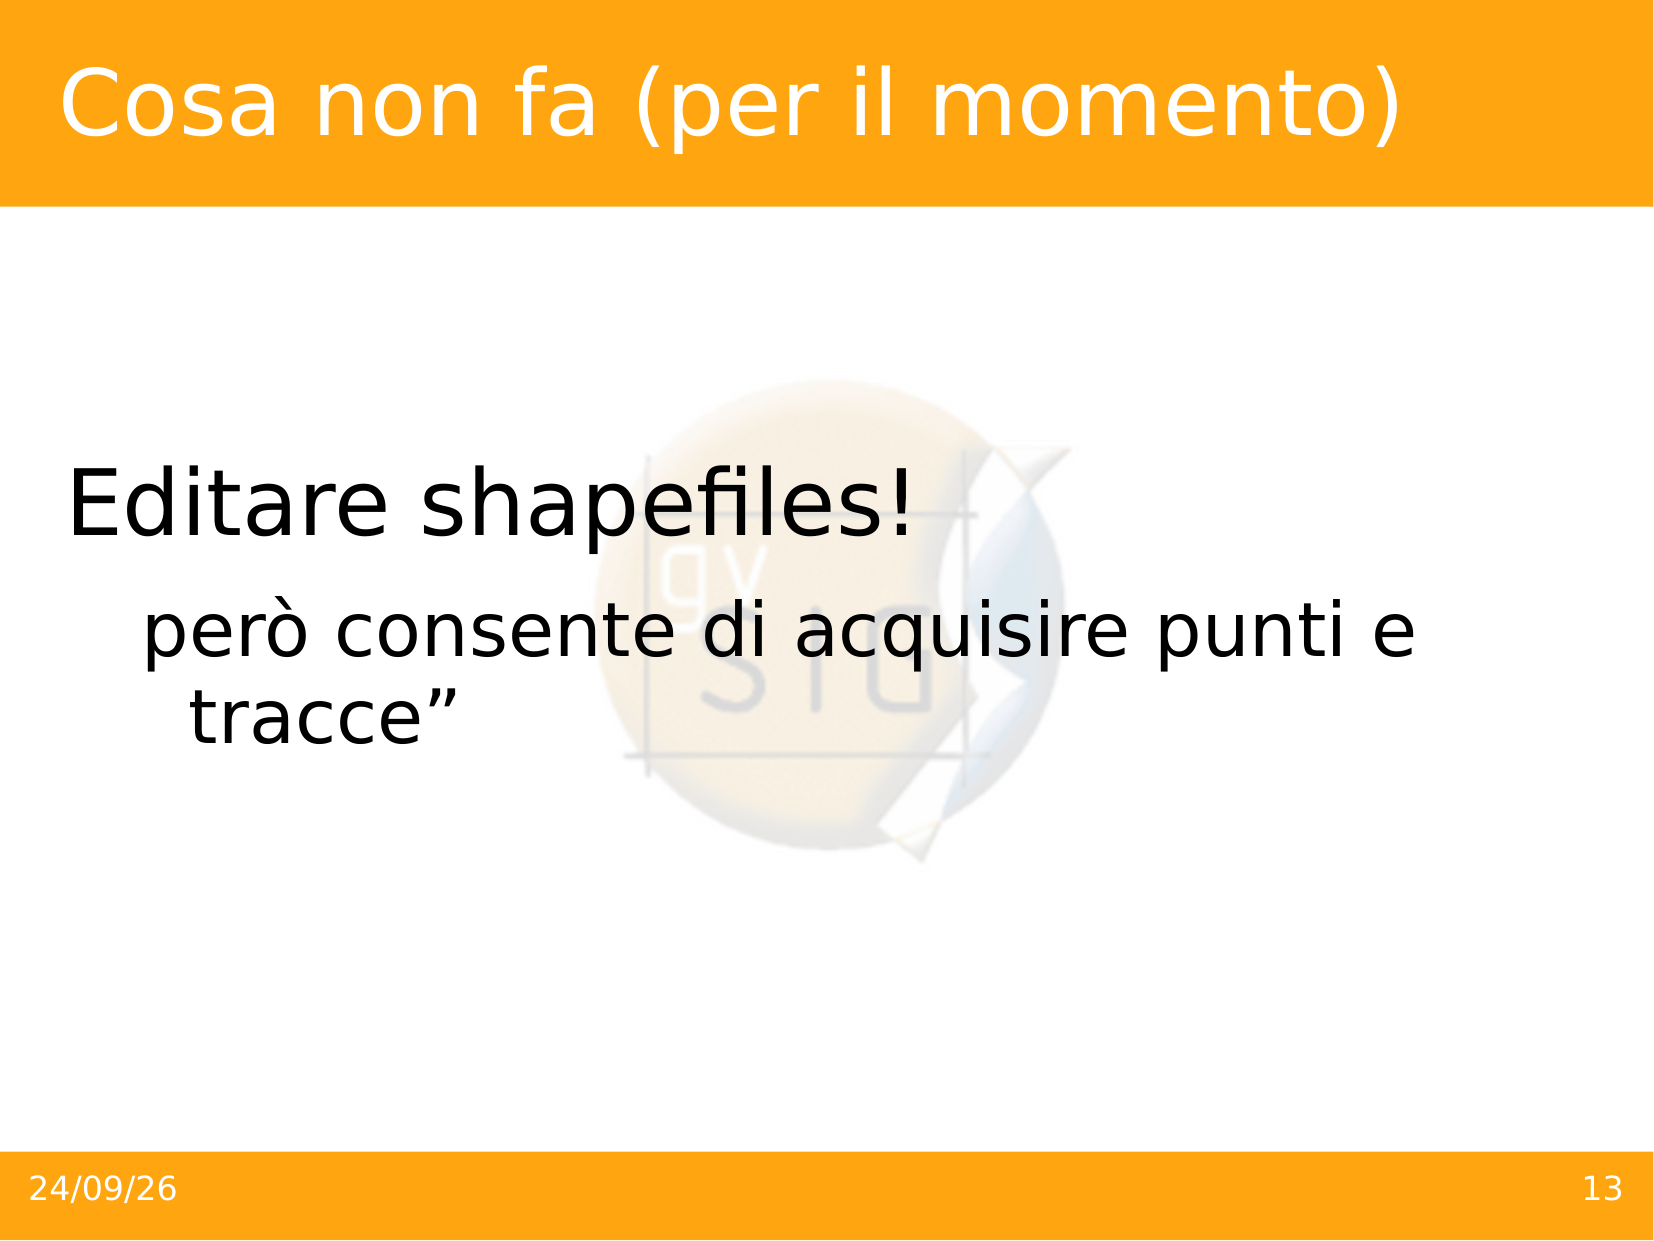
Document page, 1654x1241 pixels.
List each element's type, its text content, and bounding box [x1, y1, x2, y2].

title Cosa non fa (per il momento) [59, 29, 1536, 178]
list Editare shapefiles! però consente di acquisire punti e tracce” [47, 450, 1595, 1123]
